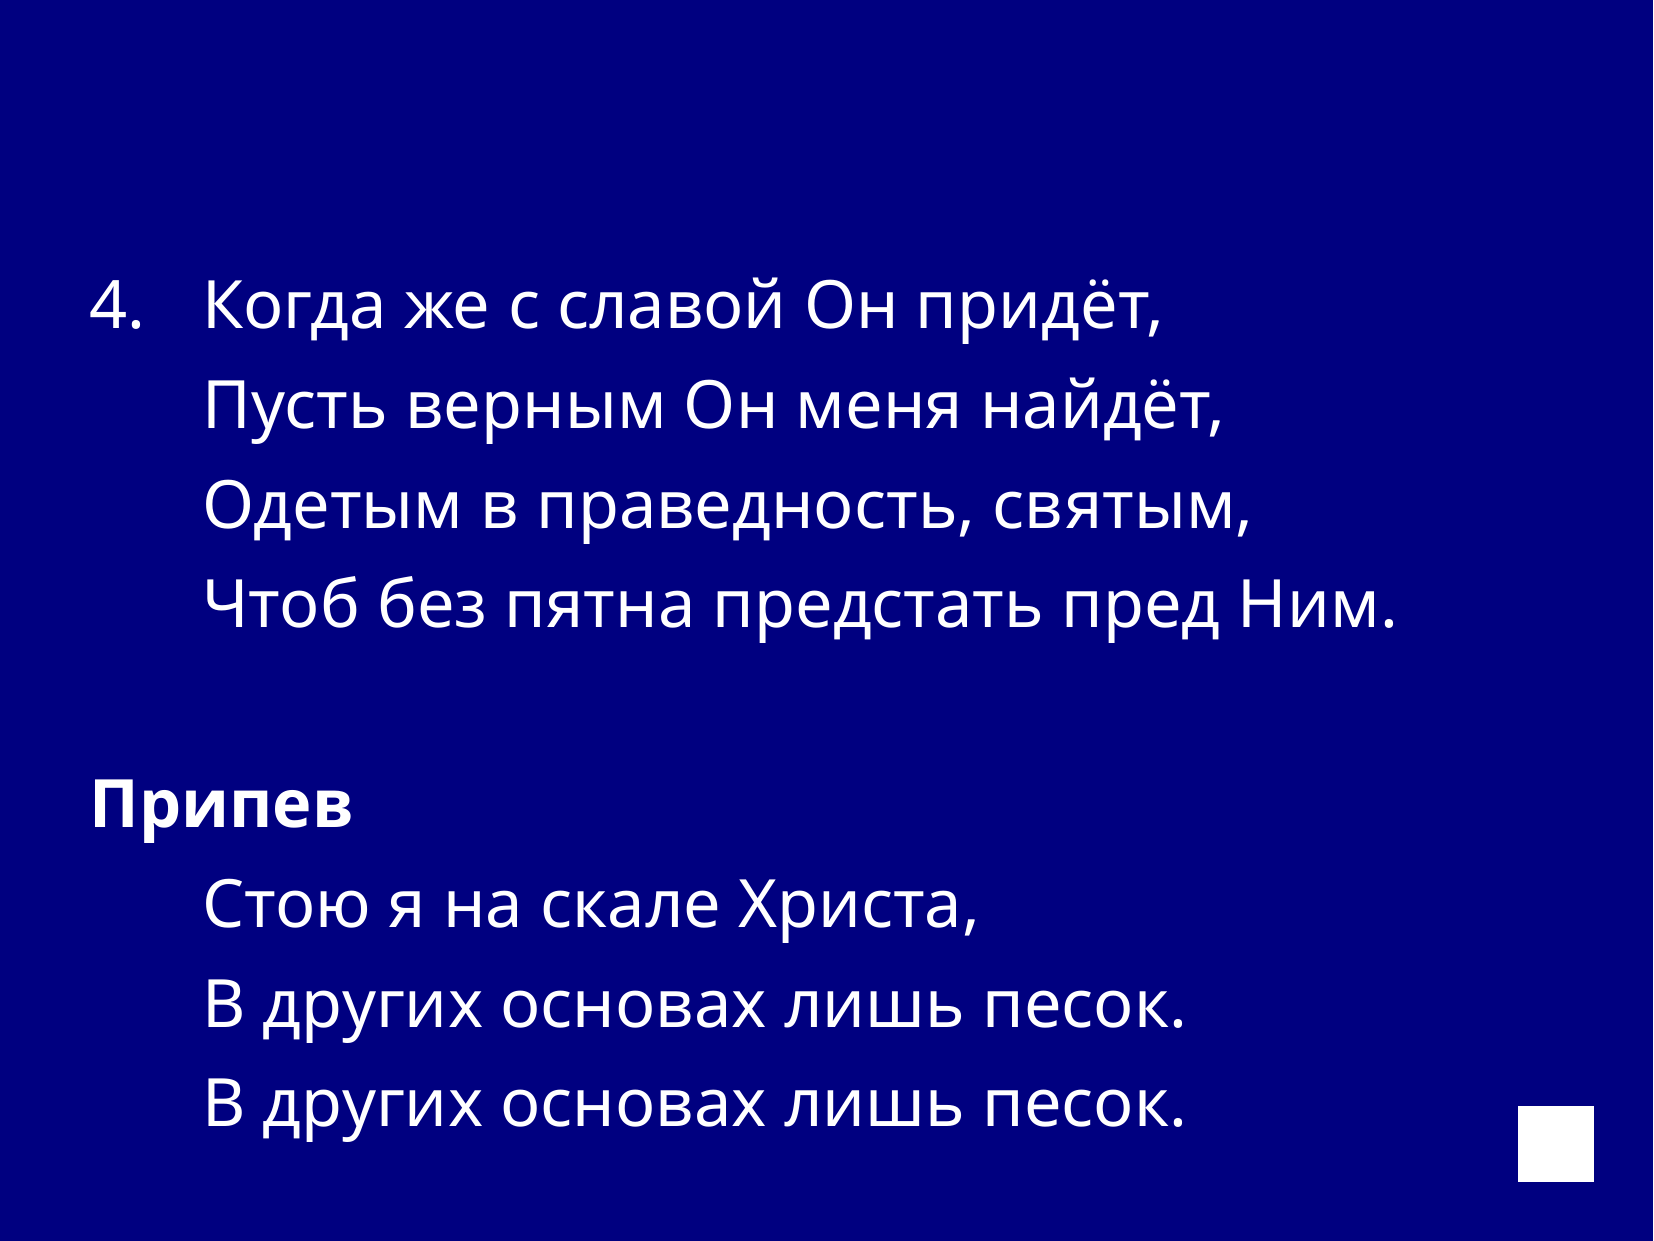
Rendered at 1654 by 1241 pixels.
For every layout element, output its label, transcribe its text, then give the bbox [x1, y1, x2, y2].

text_box 4. Когда же с славой Он придёт, Пусть верным Он меня найдёт, Одетым в праведность, святым, Чтоб без пятна предстать пред Ним. Припев Стою я на скале Христа, В других основах лишь песок. В других основах лишь песок. [75, 150, 1576, 1163]
text_box [1518, 1106, 1594, 1182]
